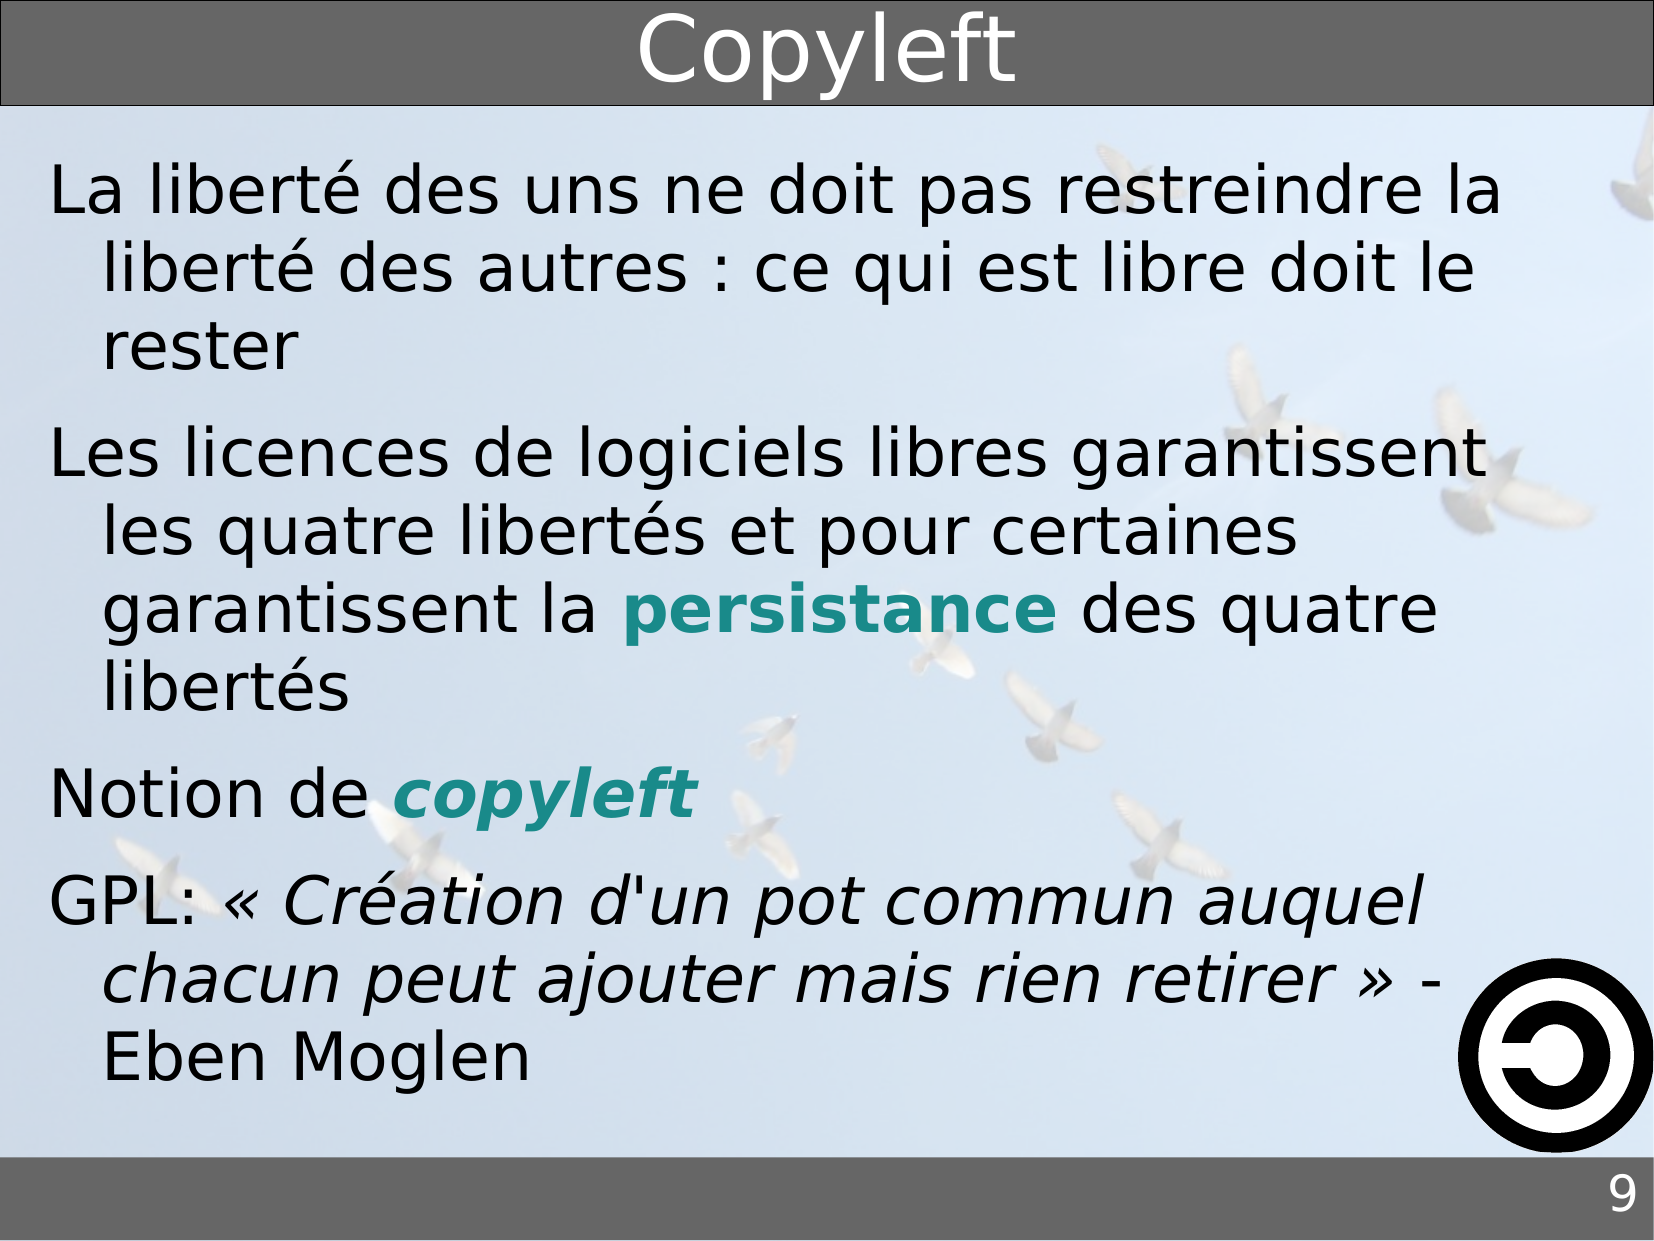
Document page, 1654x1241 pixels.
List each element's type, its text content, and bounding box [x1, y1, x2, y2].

picture [1458, 958, 1654, 1153]
title Copyleft [0, 0, 1654, 103]
list La liberté des uns ne doit pas restreindre la liberté des autres : ce qui est libre doit le rester Les licences de logiciels libres garantissent les quatre libertés et pour certaines garantissent la persistance des quatre libertés Notion de copyleft GPL: « Création d'un pot commun auquel chacun peut ajouter mais rien retirer » - Eben Moglen [30, 151, 1600, 1124]
